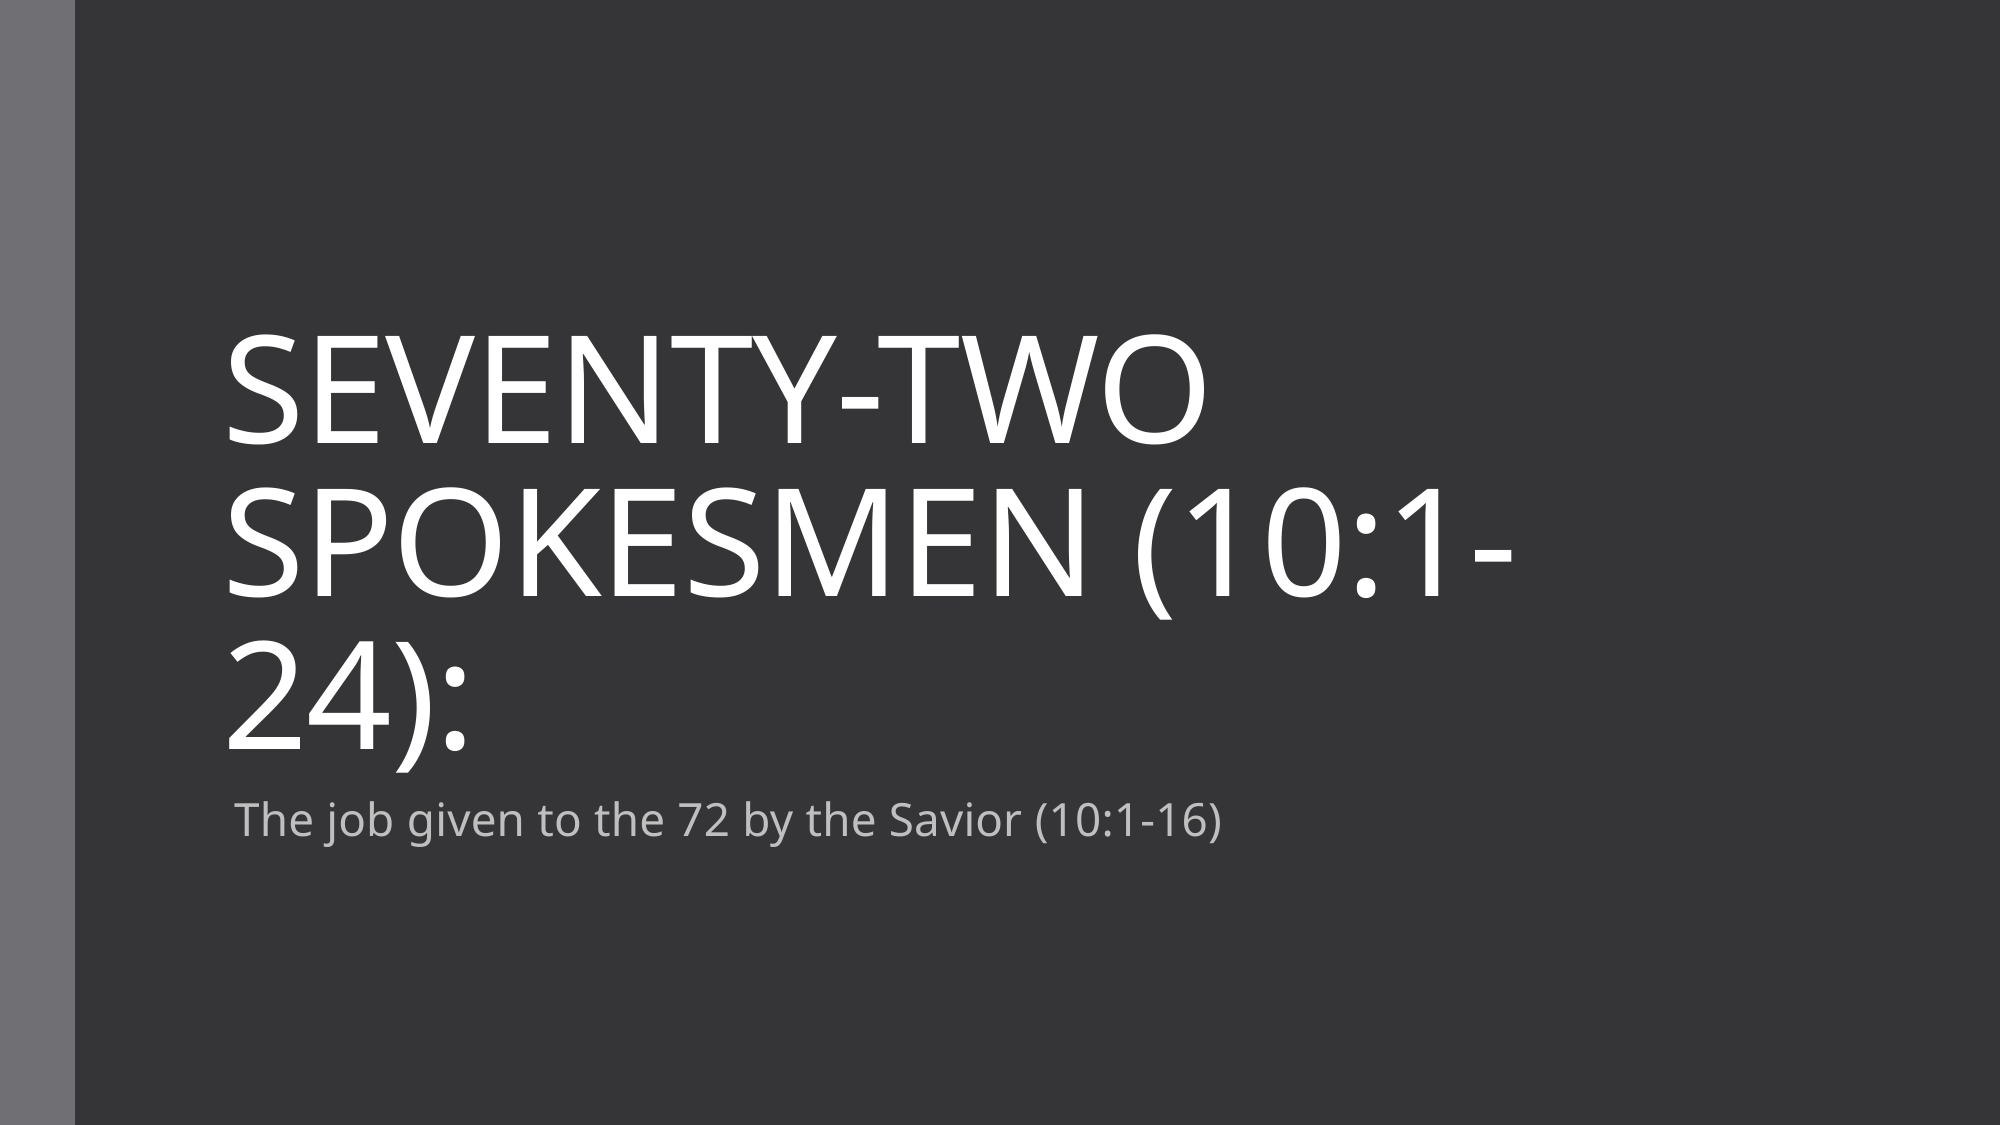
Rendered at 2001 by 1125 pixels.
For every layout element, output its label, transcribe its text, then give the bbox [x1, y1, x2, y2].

subtitle The job given to the 72 by the Savior (10:1-16) [206, 787, 1752, 1066]
title SEVENTY-TWO SPOKESMEN (10:1-24): [206, 124, 1752, 787]
